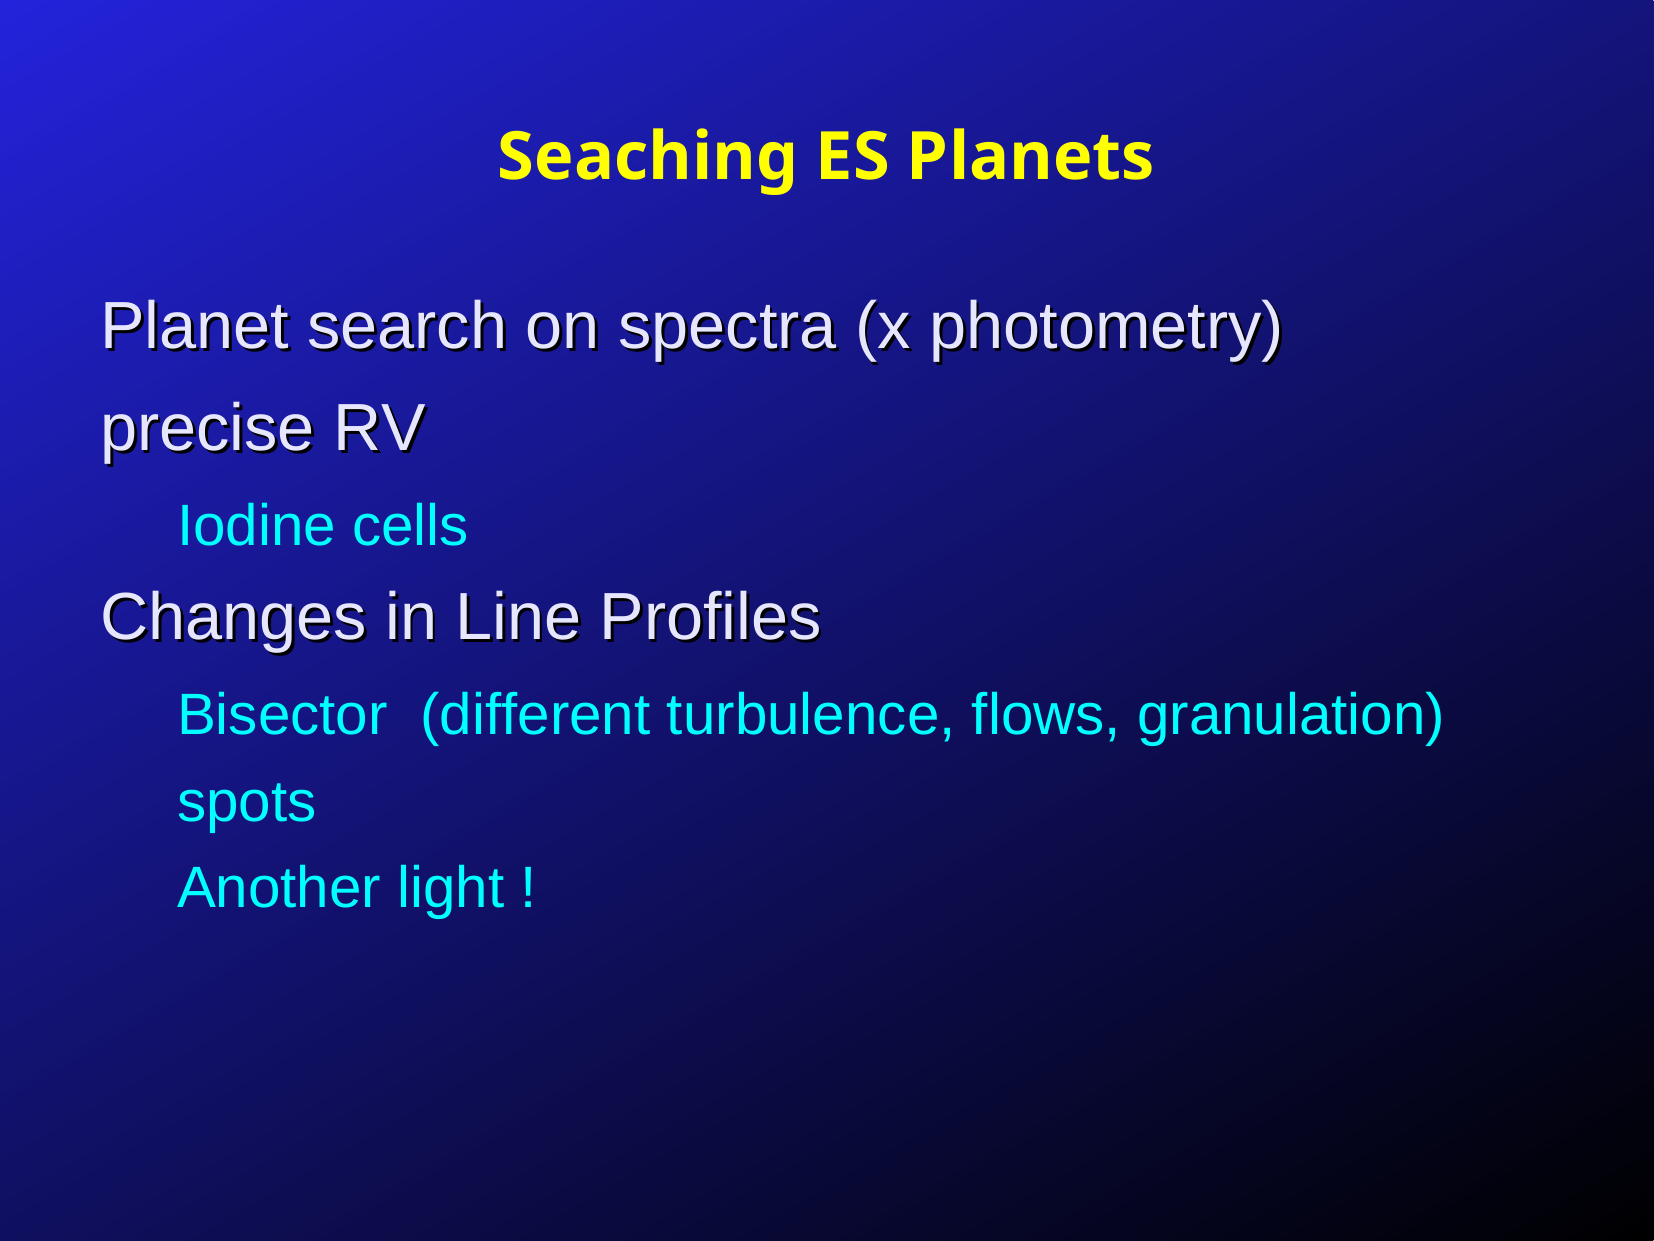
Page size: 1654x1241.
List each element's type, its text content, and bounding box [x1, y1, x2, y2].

title Seaching ES Planets [82, 49, 1571, 257]
list Planet search on spectra (x photometry) precise RV Iodine cells Changes in Line Profiles Bisector (different turbulence, flows, granulation) spots Another light ! [82, 290, 1571, 1094]
